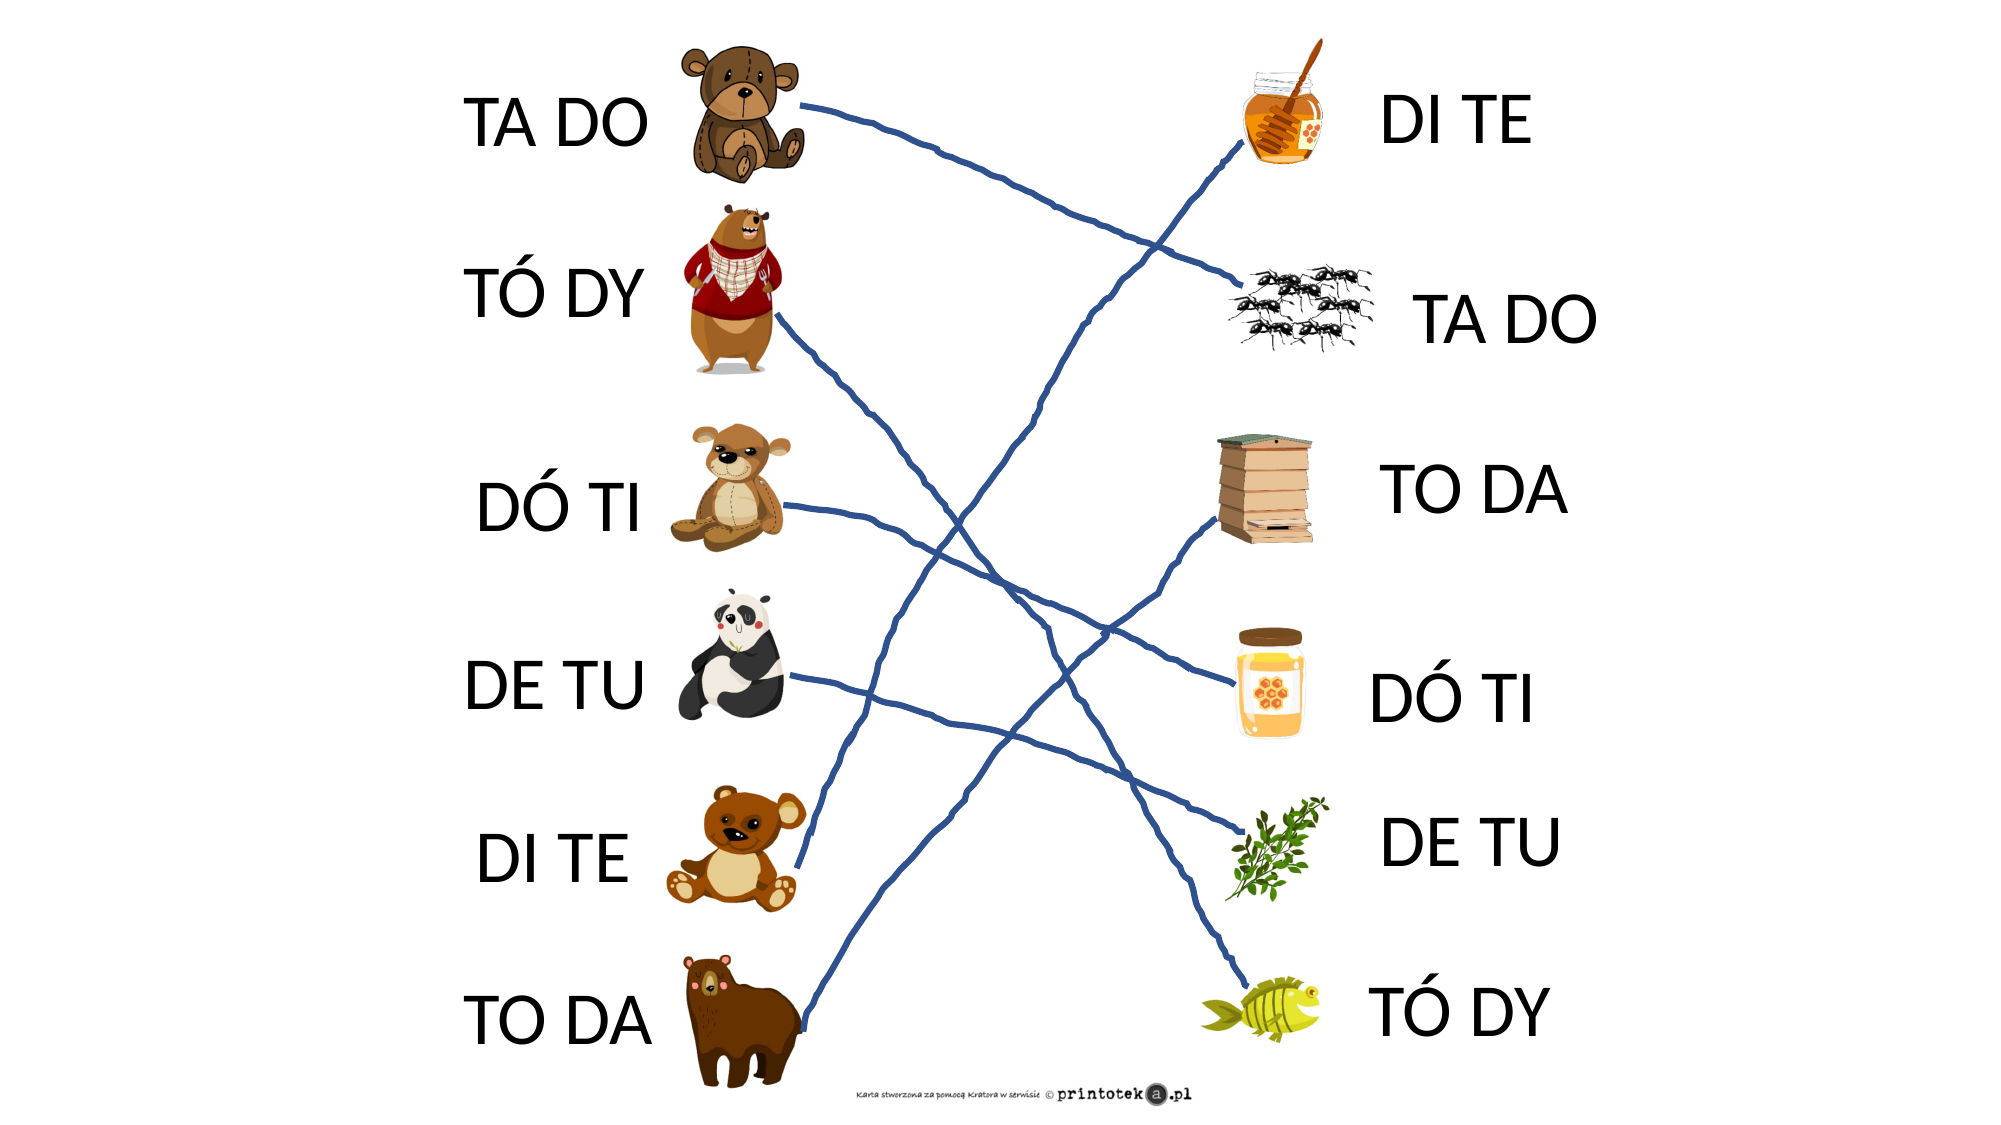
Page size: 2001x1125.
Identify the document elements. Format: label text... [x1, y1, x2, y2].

text_box DÓ TI [1353, 639, 1576, 746]
picture [602, 0, 1398, 1125]
text_box TO DA [1364, 431, 1586, 538]
text_box DI TE [1364, 60, 1586, 167]
text_box TO DA [448, 962, 670, 1069]
text_box DI TE [460, 800, 683, 907]
text_box DÓ TI [460, 449, 683, 556]
text_box DE TU [1364, 783, 1586, 890]
text_box TÓ DY [1353, 954, 1576, 1061]
text_box TA DO [448, 64, 670, 171]
text_box DE TU [448, 626, 670, 733]
text_box TÓ DY [448, 234, 670, 341]
text_box TA DO [1397, 260, 1620, 367]
